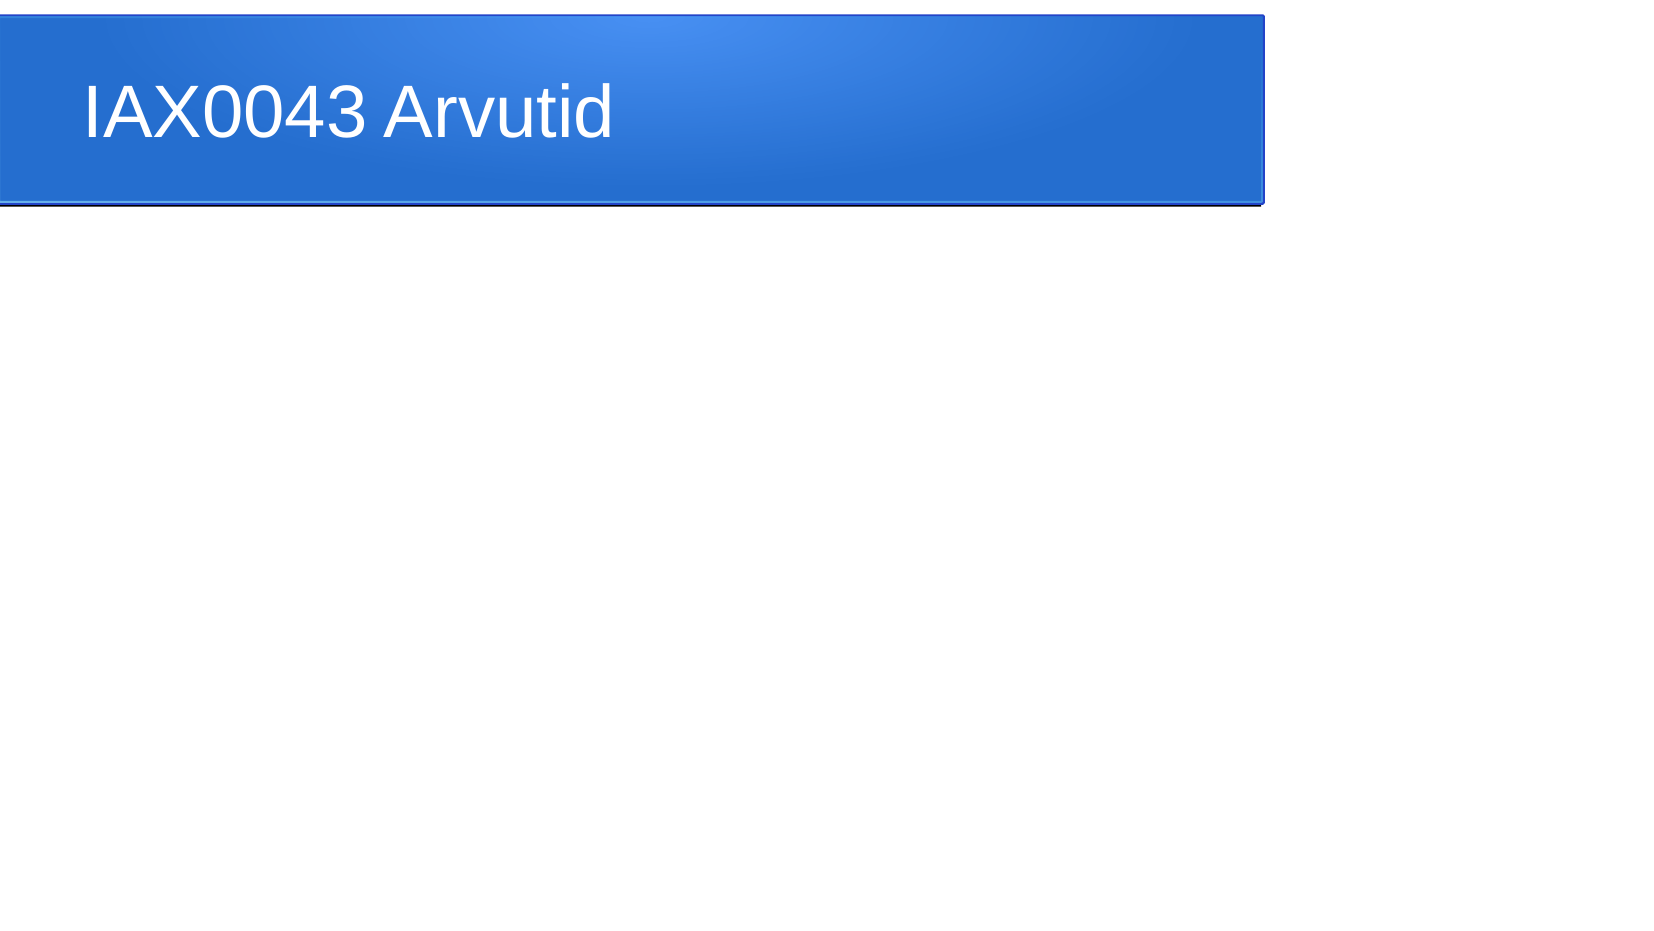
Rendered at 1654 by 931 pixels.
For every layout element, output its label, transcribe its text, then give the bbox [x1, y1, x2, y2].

title IAX0043 Arvutid [82, 35, 1235, 189]
